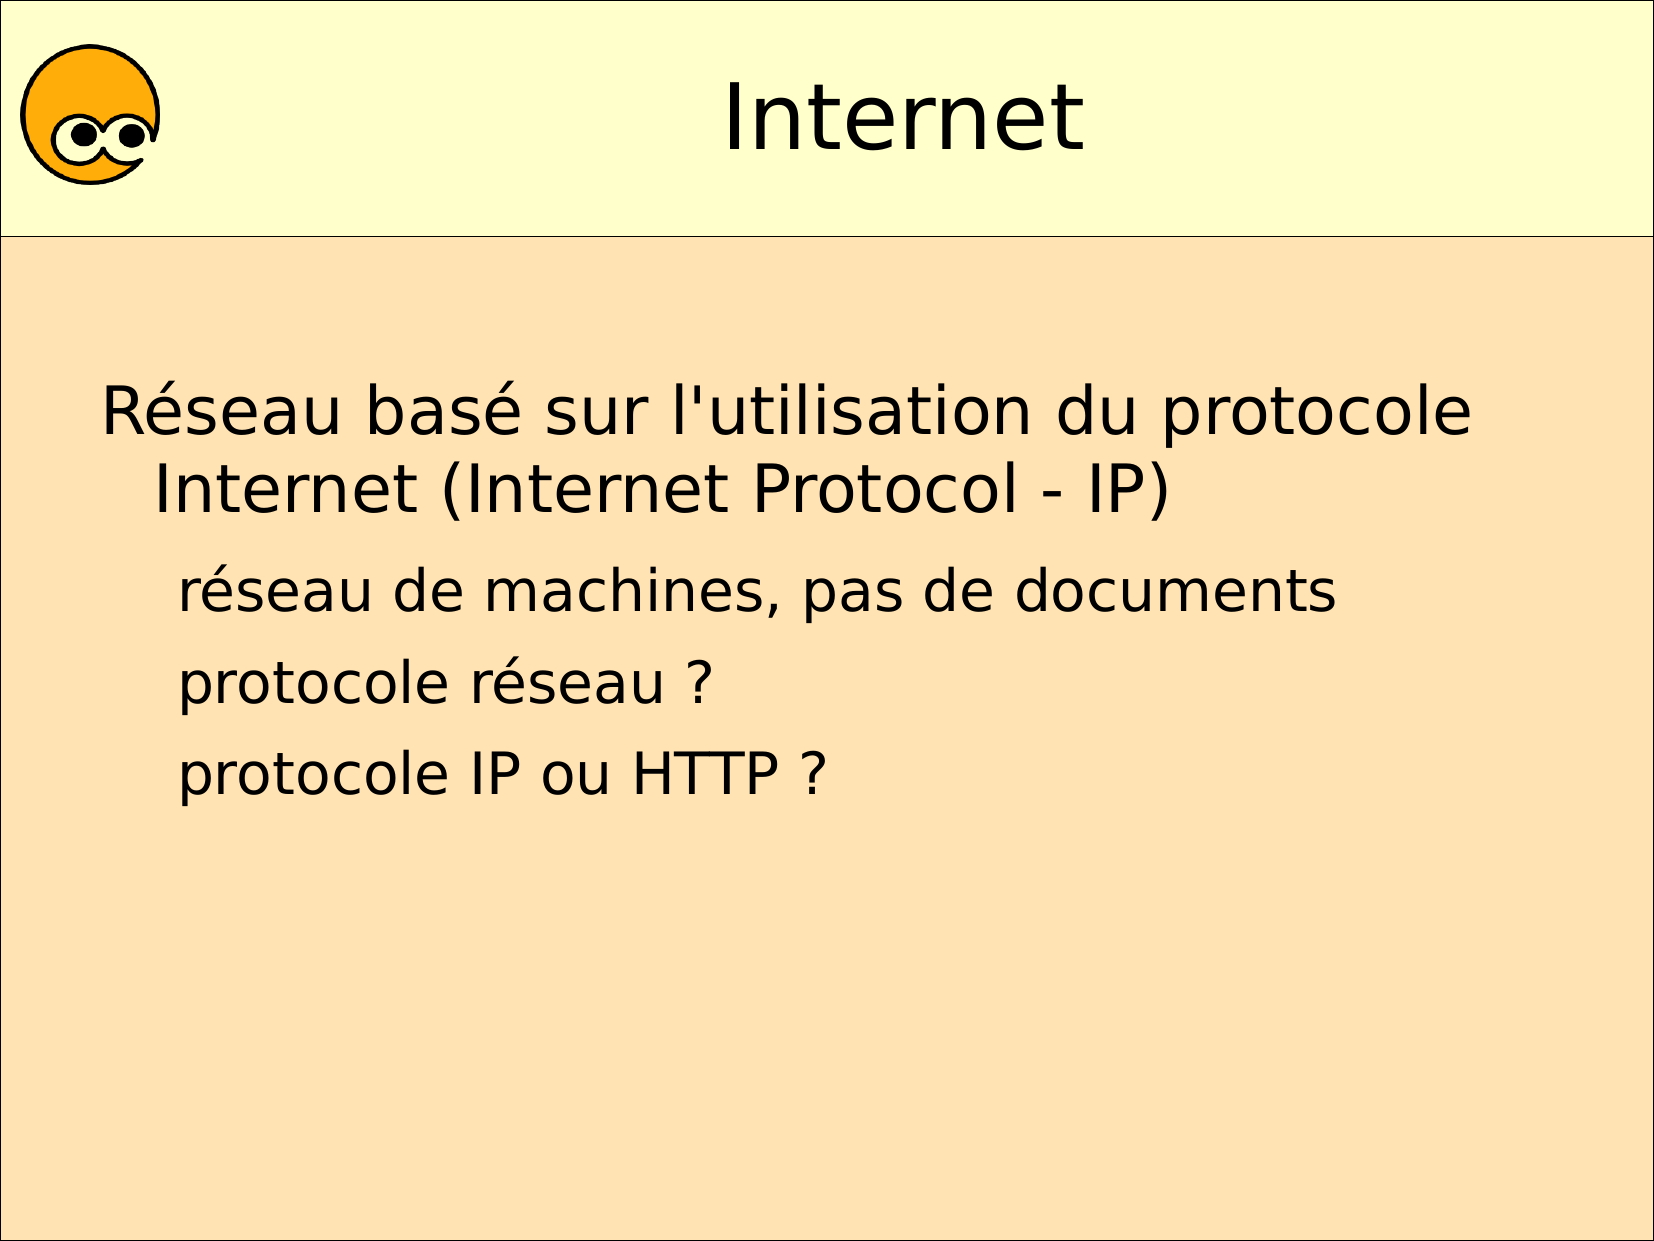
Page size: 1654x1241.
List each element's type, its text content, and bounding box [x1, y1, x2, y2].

title Internet [159, 21, 1648, 214]
picture [20, 44, 159, 185]
list Réseau basé sur l'utilisation du protocole Internet (Internet Protocol - IP) réseau de machines, pas de documents protocole réseau ? protocole IP ou HTTP ? [82, 372, 1571, 1177]
